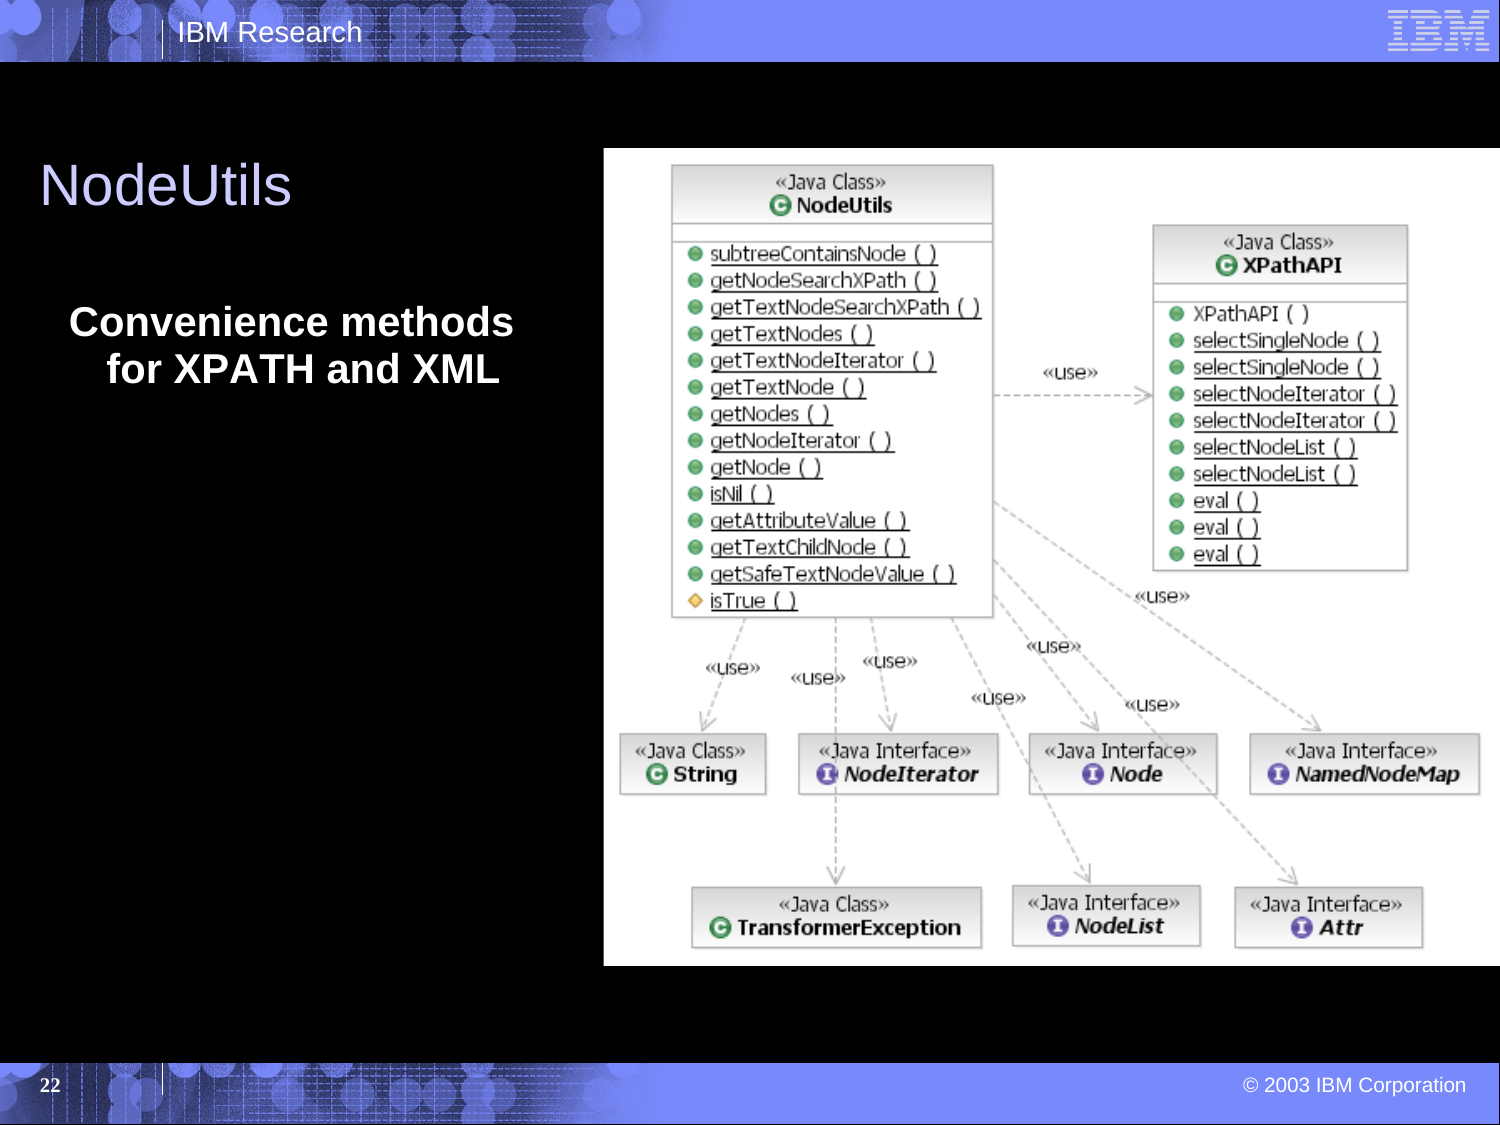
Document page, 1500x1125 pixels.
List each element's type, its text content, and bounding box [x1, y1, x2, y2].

picture [0, 1063, 1499, 1124]
picture [603, 148, 1500, 966]
title NodeUtils [25, 142, 1378, 225]
picture [0, 0, 1499, 62]
list Convenience methods for XPATH and XML [54, 291, 583, 932]
